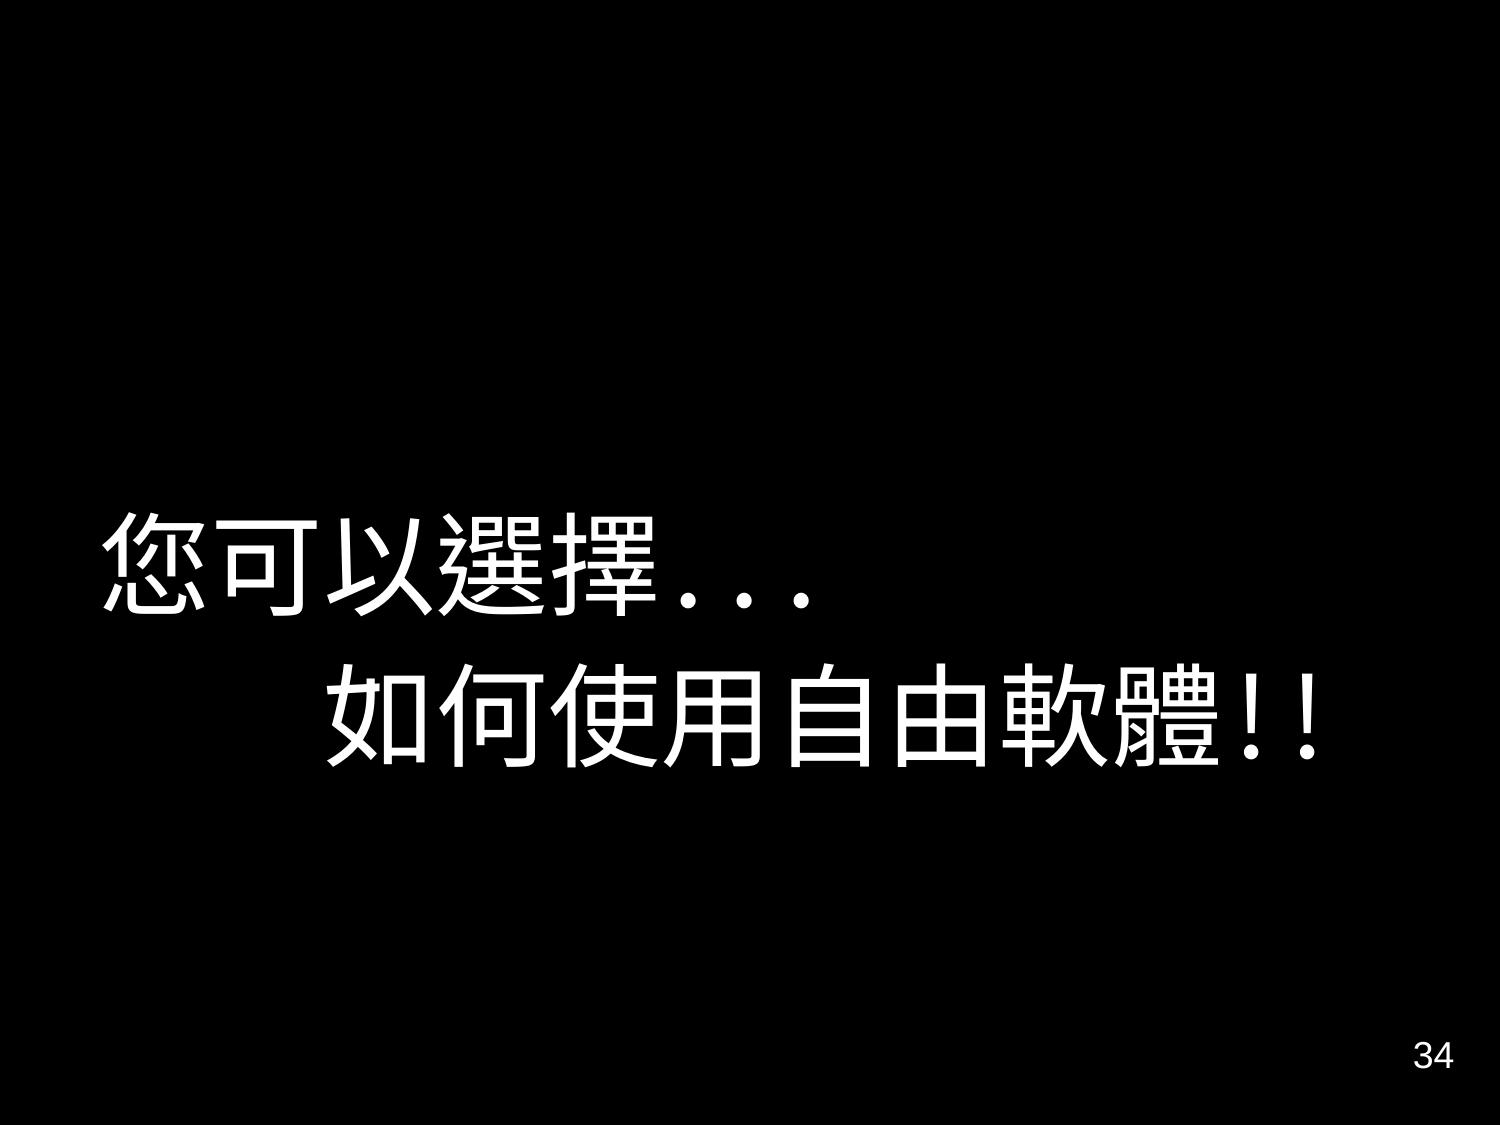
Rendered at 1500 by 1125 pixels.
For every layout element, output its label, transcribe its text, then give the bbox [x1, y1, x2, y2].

text_box 您可以選擇... 如何使用自由軟體!!臨。 [76, 312, 1447, 963]
